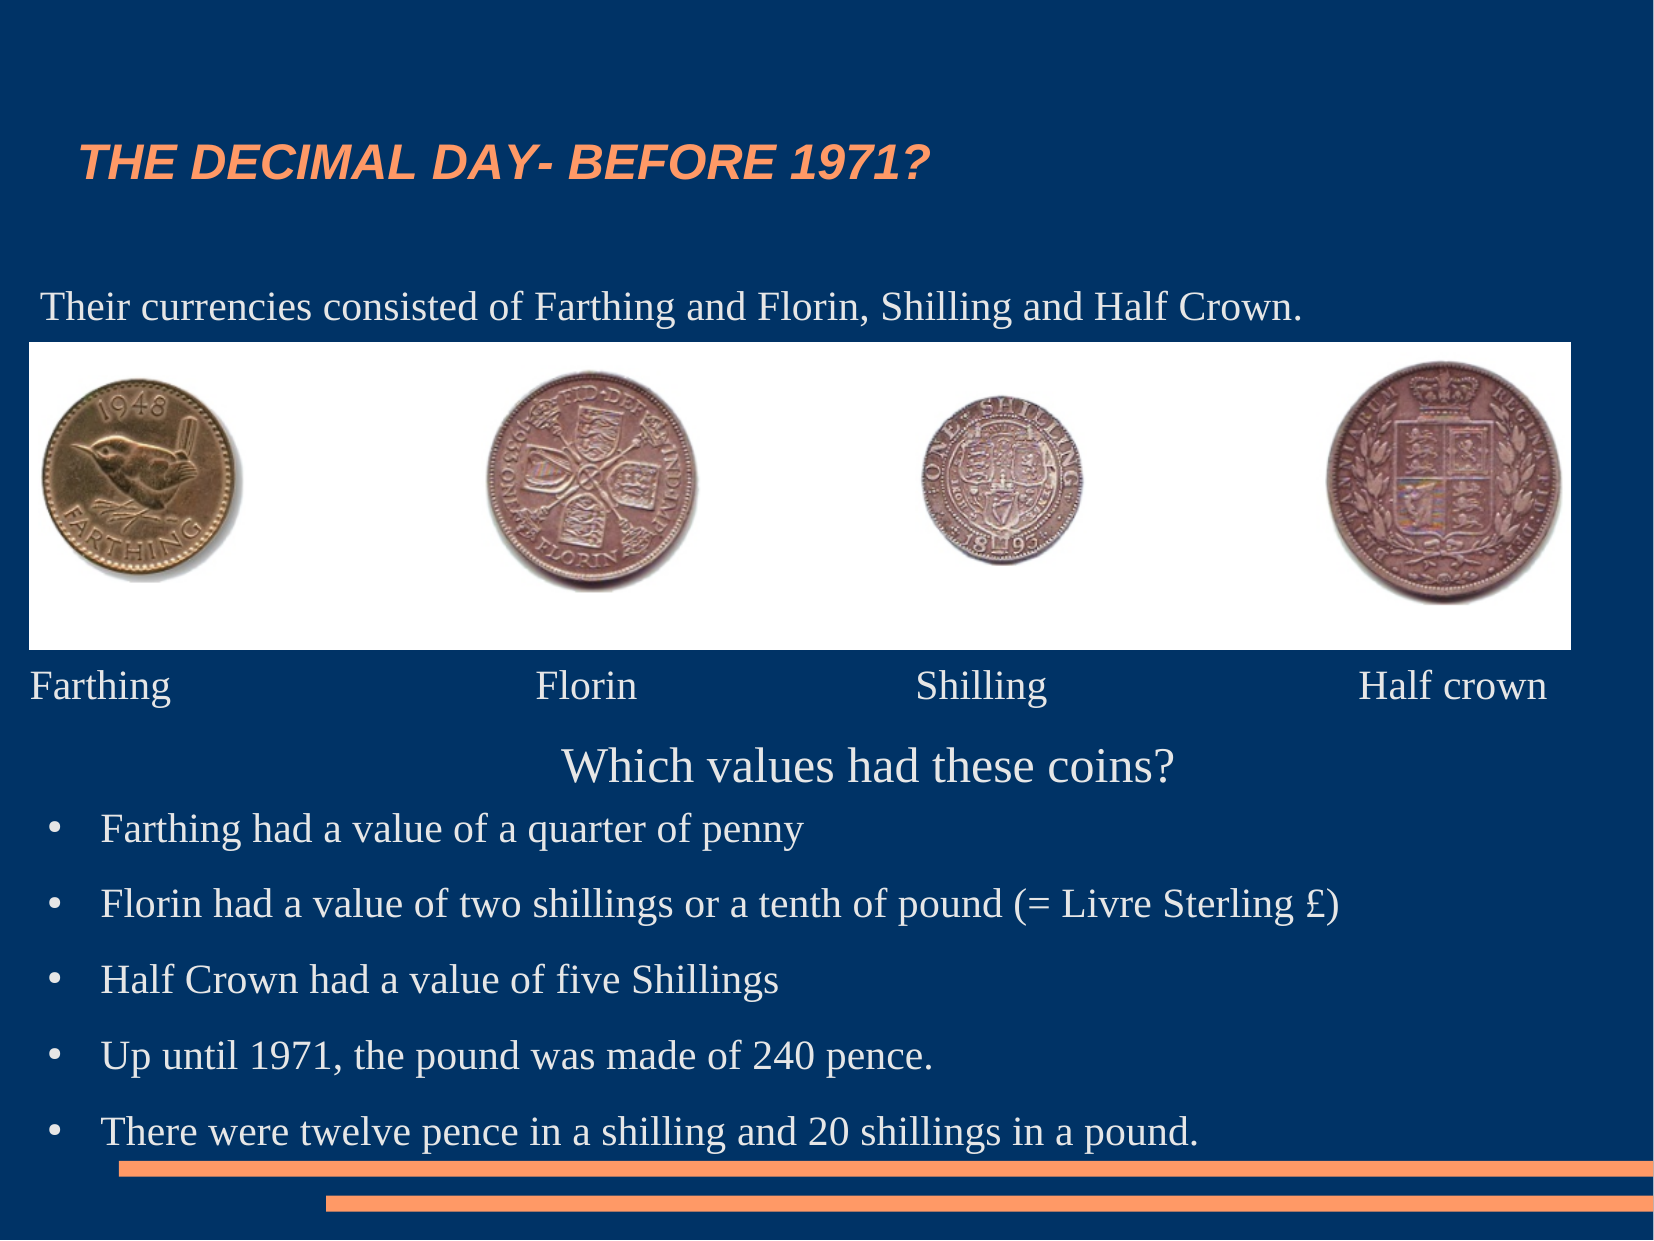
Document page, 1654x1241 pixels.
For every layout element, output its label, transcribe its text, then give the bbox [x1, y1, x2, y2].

title THE DECIMAL DAY- BEFORE 1971? [76, 58, 1565, 207]
picture [29, 342, 1571, 650]
list Their currencies consisted of Farthing and Florin, Shilling and Half Crown. Farthing Florin Shilling Half crown Which values had these coins? Farthing had a value of a quarter of penny Florin had a value of two shillings or a tenth of pound (= Livre Sterling £) Half Crown had a value of five Shillings Up until 1971, the pound was made of 240 pence. There were twelve pence in a shilling and 20 shillings in a pound. [29, 207, 1625, 1241]
